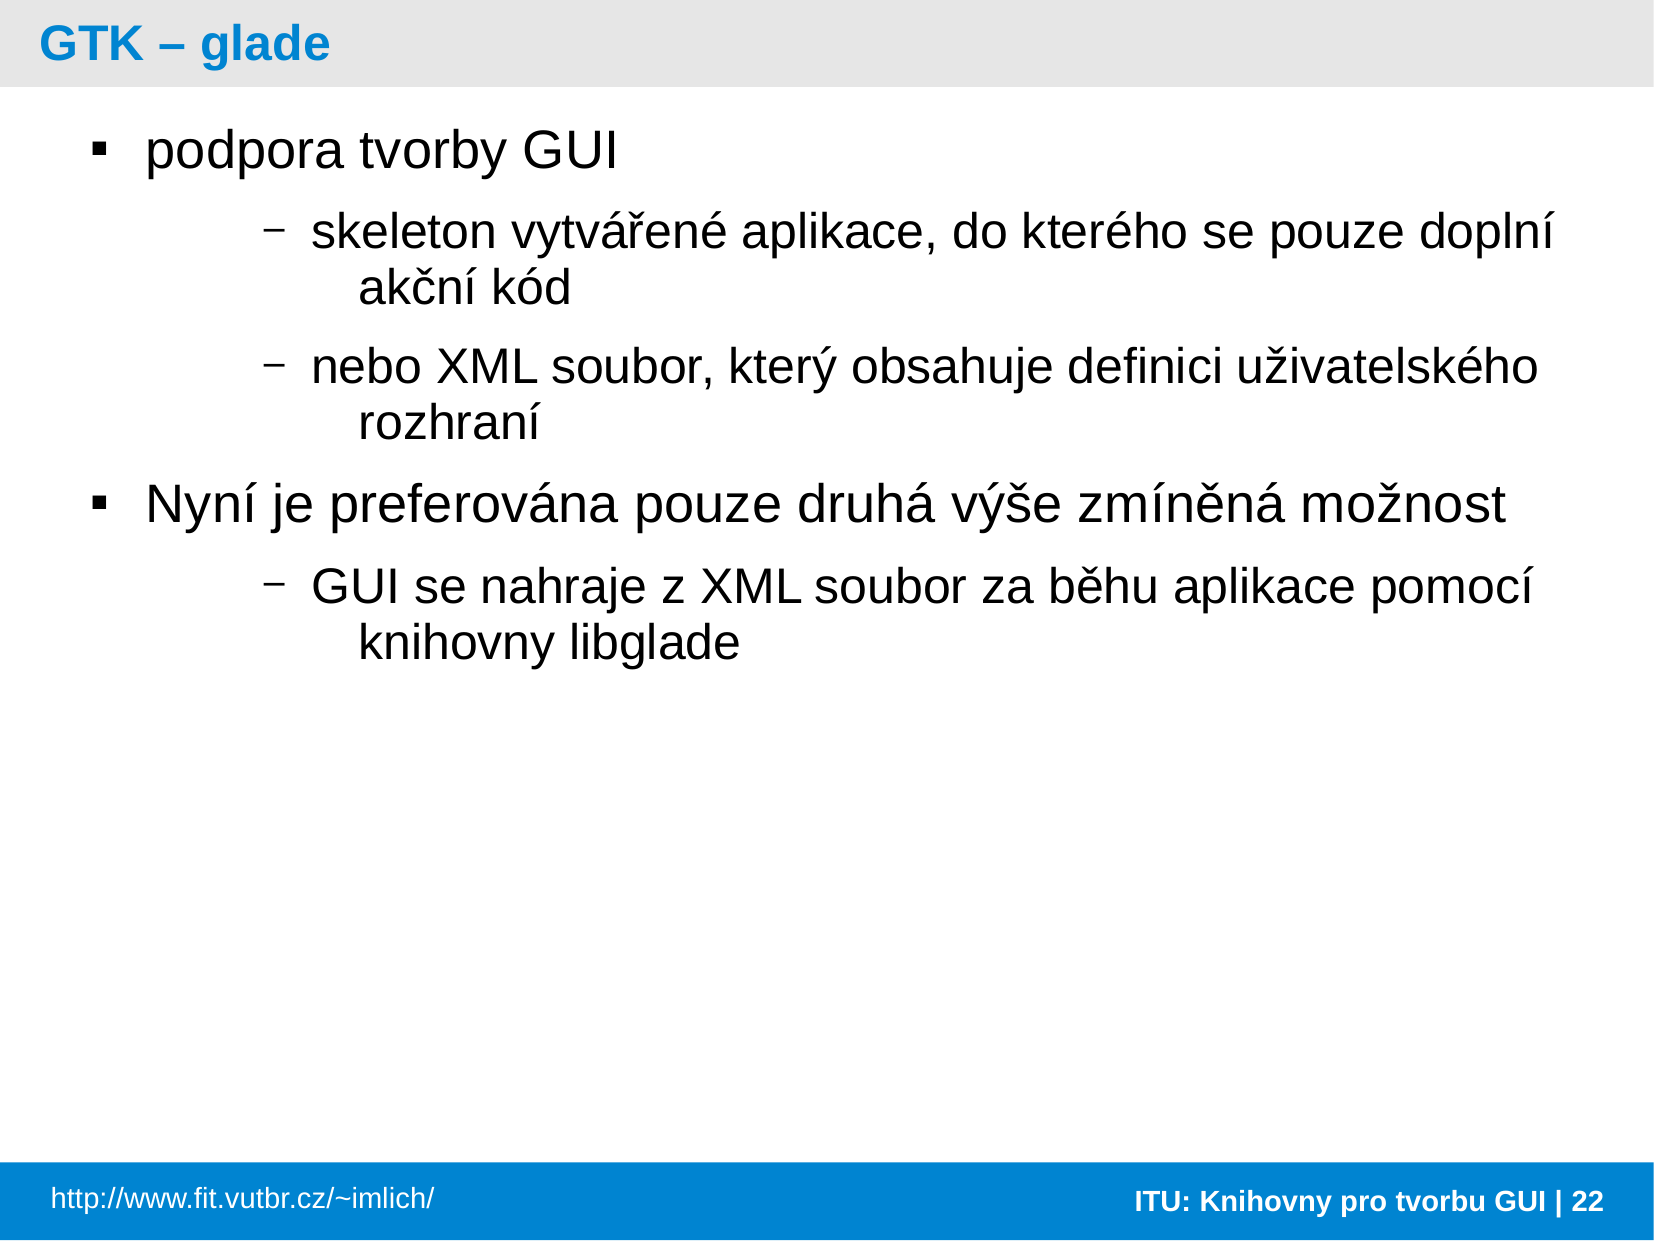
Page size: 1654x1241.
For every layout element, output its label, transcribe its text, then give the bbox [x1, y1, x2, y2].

list podpora tvorby GUI skeleton vytvářené aplikace, do kterého se pouze doplní akční kód nebo XML soubor, který obsahuje definici uživatelského rozhraní Nyní je preferována pouze druhá výše zmíněná možnost GUI se nahraje z XML soubor za běhu aplikace pomocí knihovny libglade [75, 119, 1564, 1111]
title GTK – glade [39, 11, 1615, 76]
